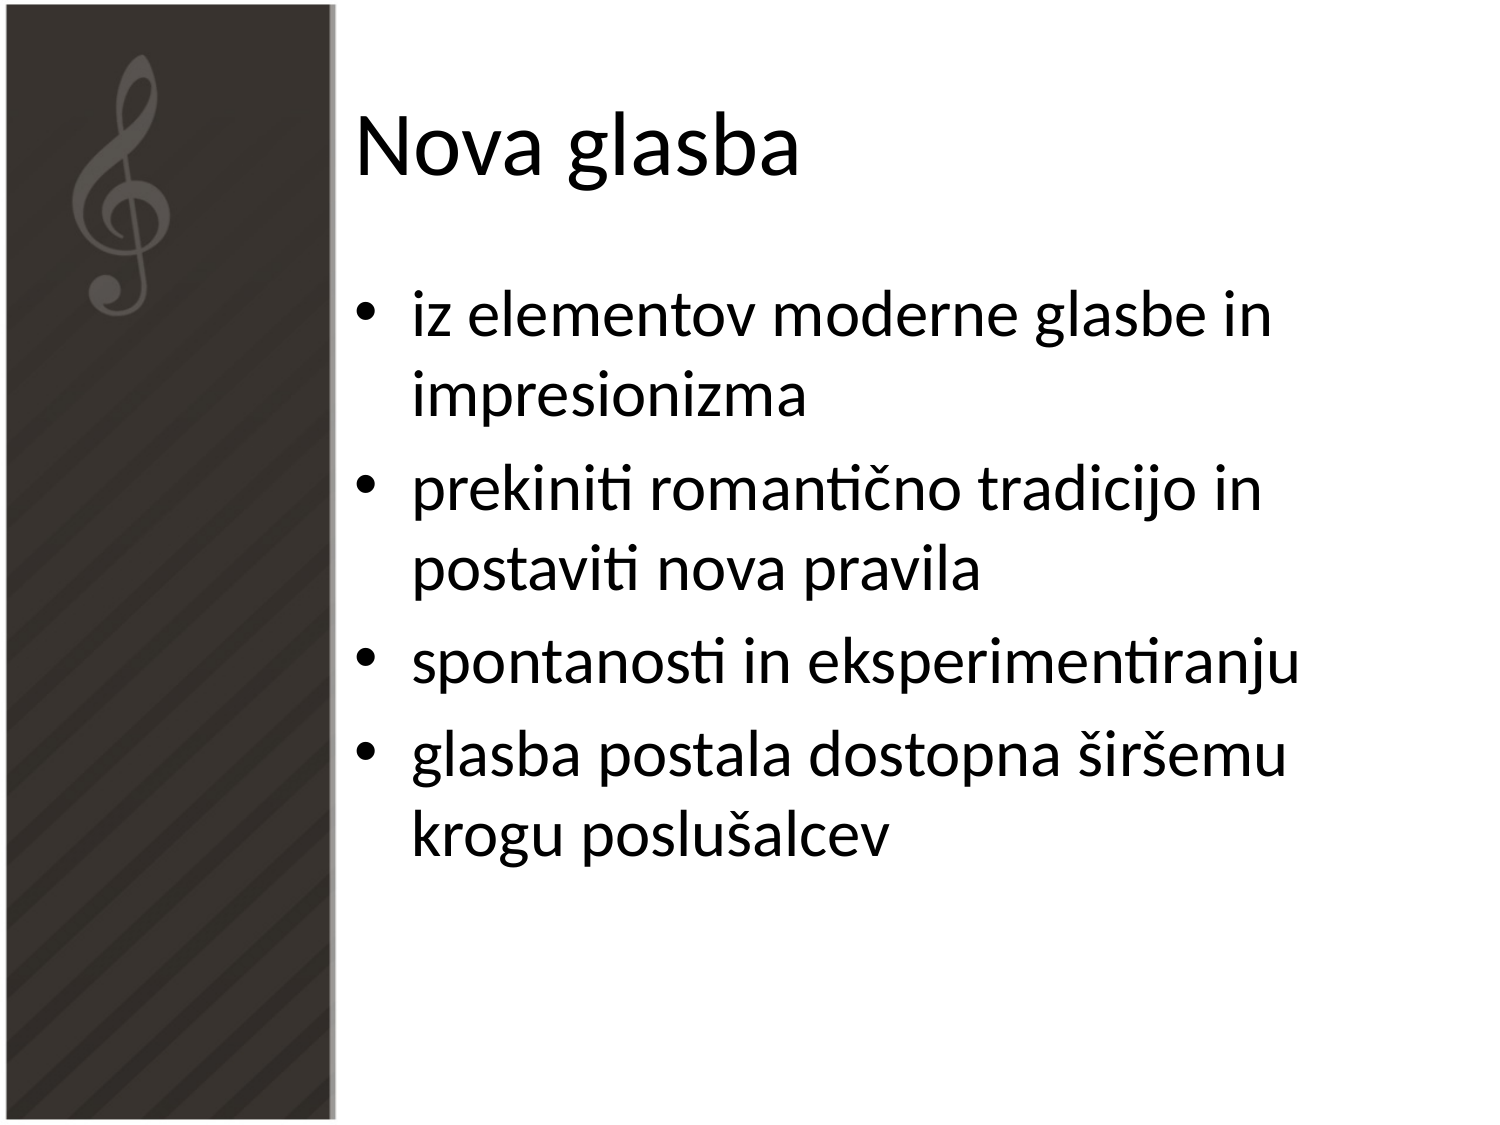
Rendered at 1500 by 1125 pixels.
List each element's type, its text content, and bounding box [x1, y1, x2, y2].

title Nova glasba [339, 45, 1425, 233]
picture [0, 0, 1500, 1125]
list iz elementov moderne glasbe in impresionizma prekiniti romantično tradicijo in postaviti nova pravila spontanosti in eksperimentiranju glasba postala dostopna širšemu krogu poslušalcev [339, 262, 1425, 1005]
